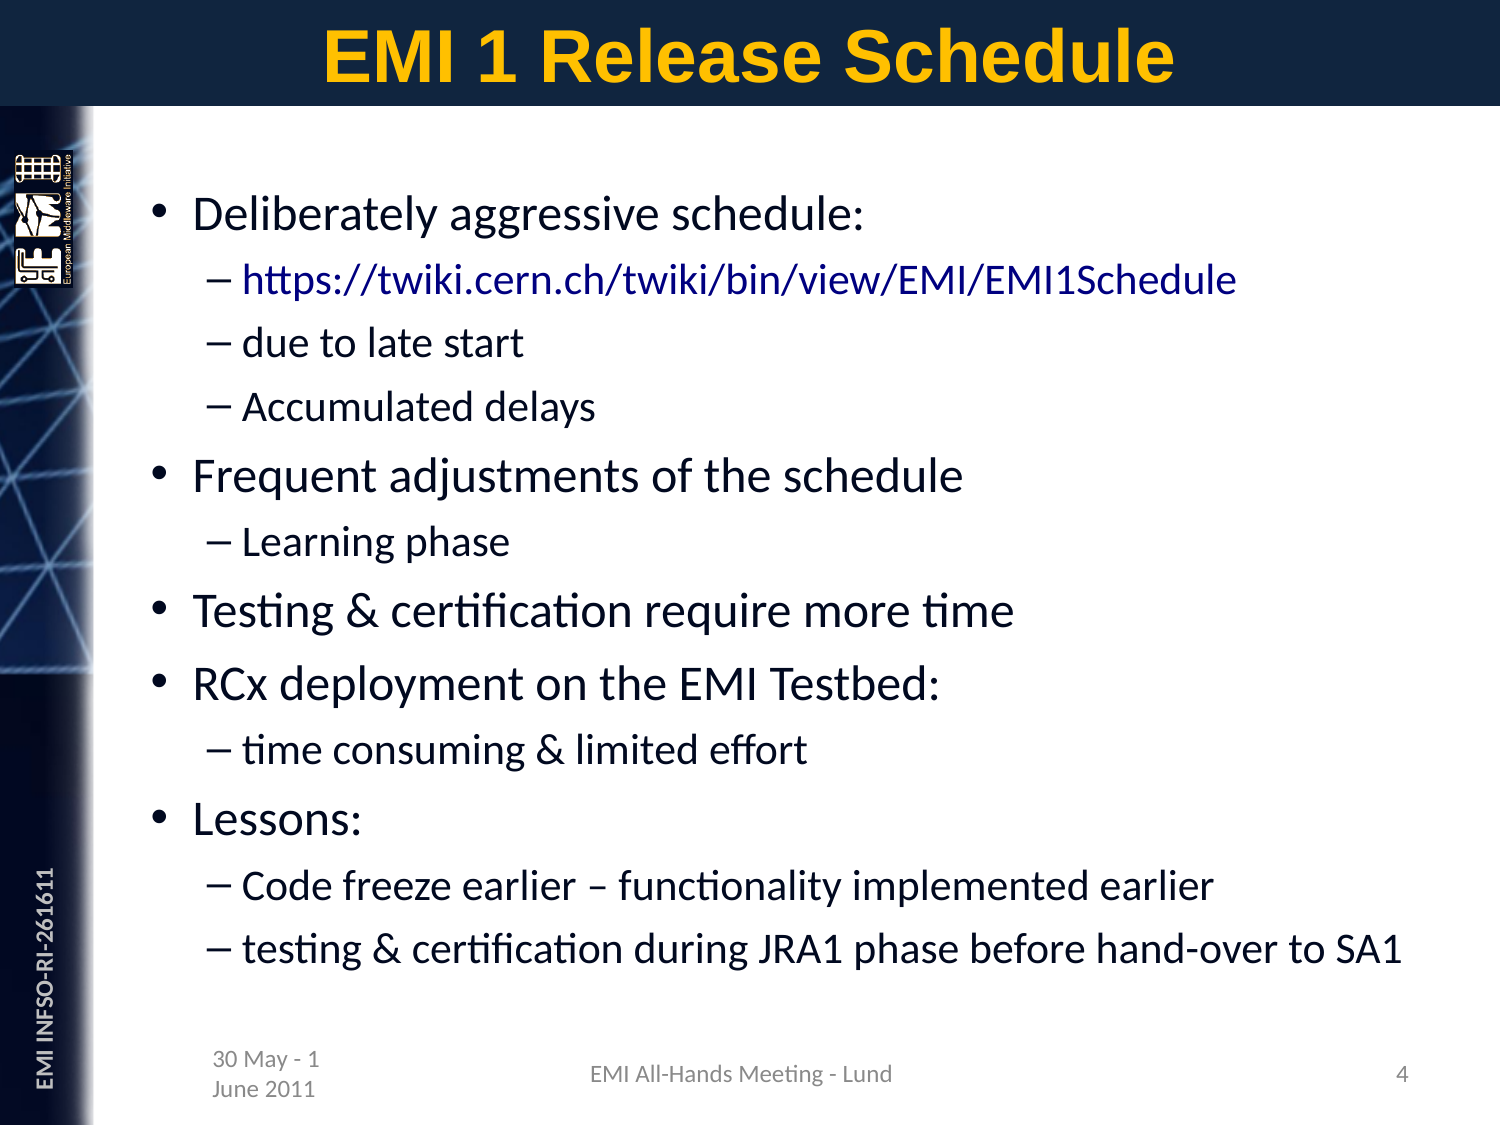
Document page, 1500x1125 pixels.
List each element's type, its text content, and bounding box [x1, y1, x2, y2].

title EMI 1 Release Schedule [0, 0, 1500, 106]
text_box <number> [1354, 1042, 1424, 1103]
list Deliberately aggressive schedule: https://twiki.cern.ch/twiki/bin/view/EMI/EMI1Schedule due to late start Accumulated delays Frequent adjustments of the schedule Learning phase Testing & certification require more time RCx deployment on the EMI Testbed: time consuming & limited effort Lessons: Code freeze earlier – functionality implemented earlier testing & certification during JRA1 phase before hand-over to SA1 [135, 172, 1425, 1005]
text_box EMI All-Hands Meeting - Lund [380, 1042, 1103, 1103]
picture [0, 106, 105, 1125]
text_box 30 May - 1 June 2011 [197, 1042, 369, 1103]
